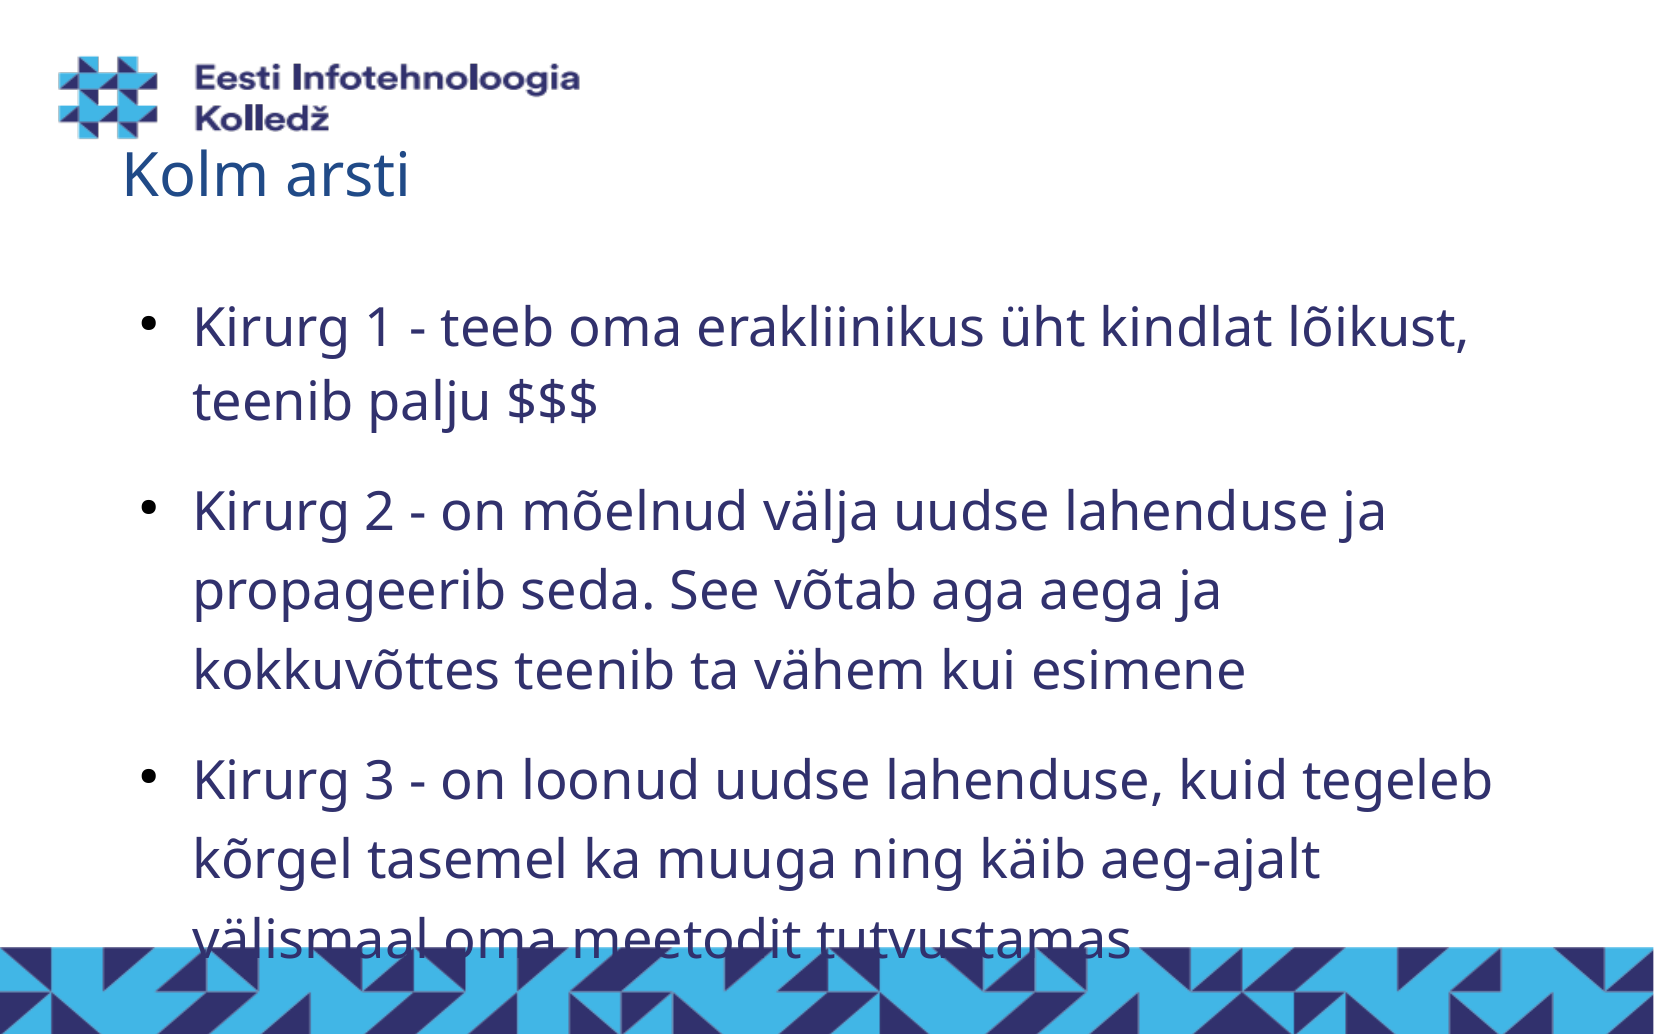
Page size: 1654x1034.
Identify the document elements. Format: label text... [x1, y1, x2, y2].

title Kolm arsti [121, 85, 1534, 259]
list Kirurg 1 - teeb oma erakliinikus üht kindlat lõikust, teenib palju $$$ Kirurg 2 - on mõelnud välja uudse lahenduse ja propageerib seda. See võtab aga aega ja kokkuvõttes teenib ta vähem kui esimene Kirurg 3 - on loonud uudse lahenduse, kuid tegeleb kõrgel tasemel ka muuga ning käib aeg-ajalt välismaal oma meetodit tutvustamas [121, 287, 1534, 1027]
